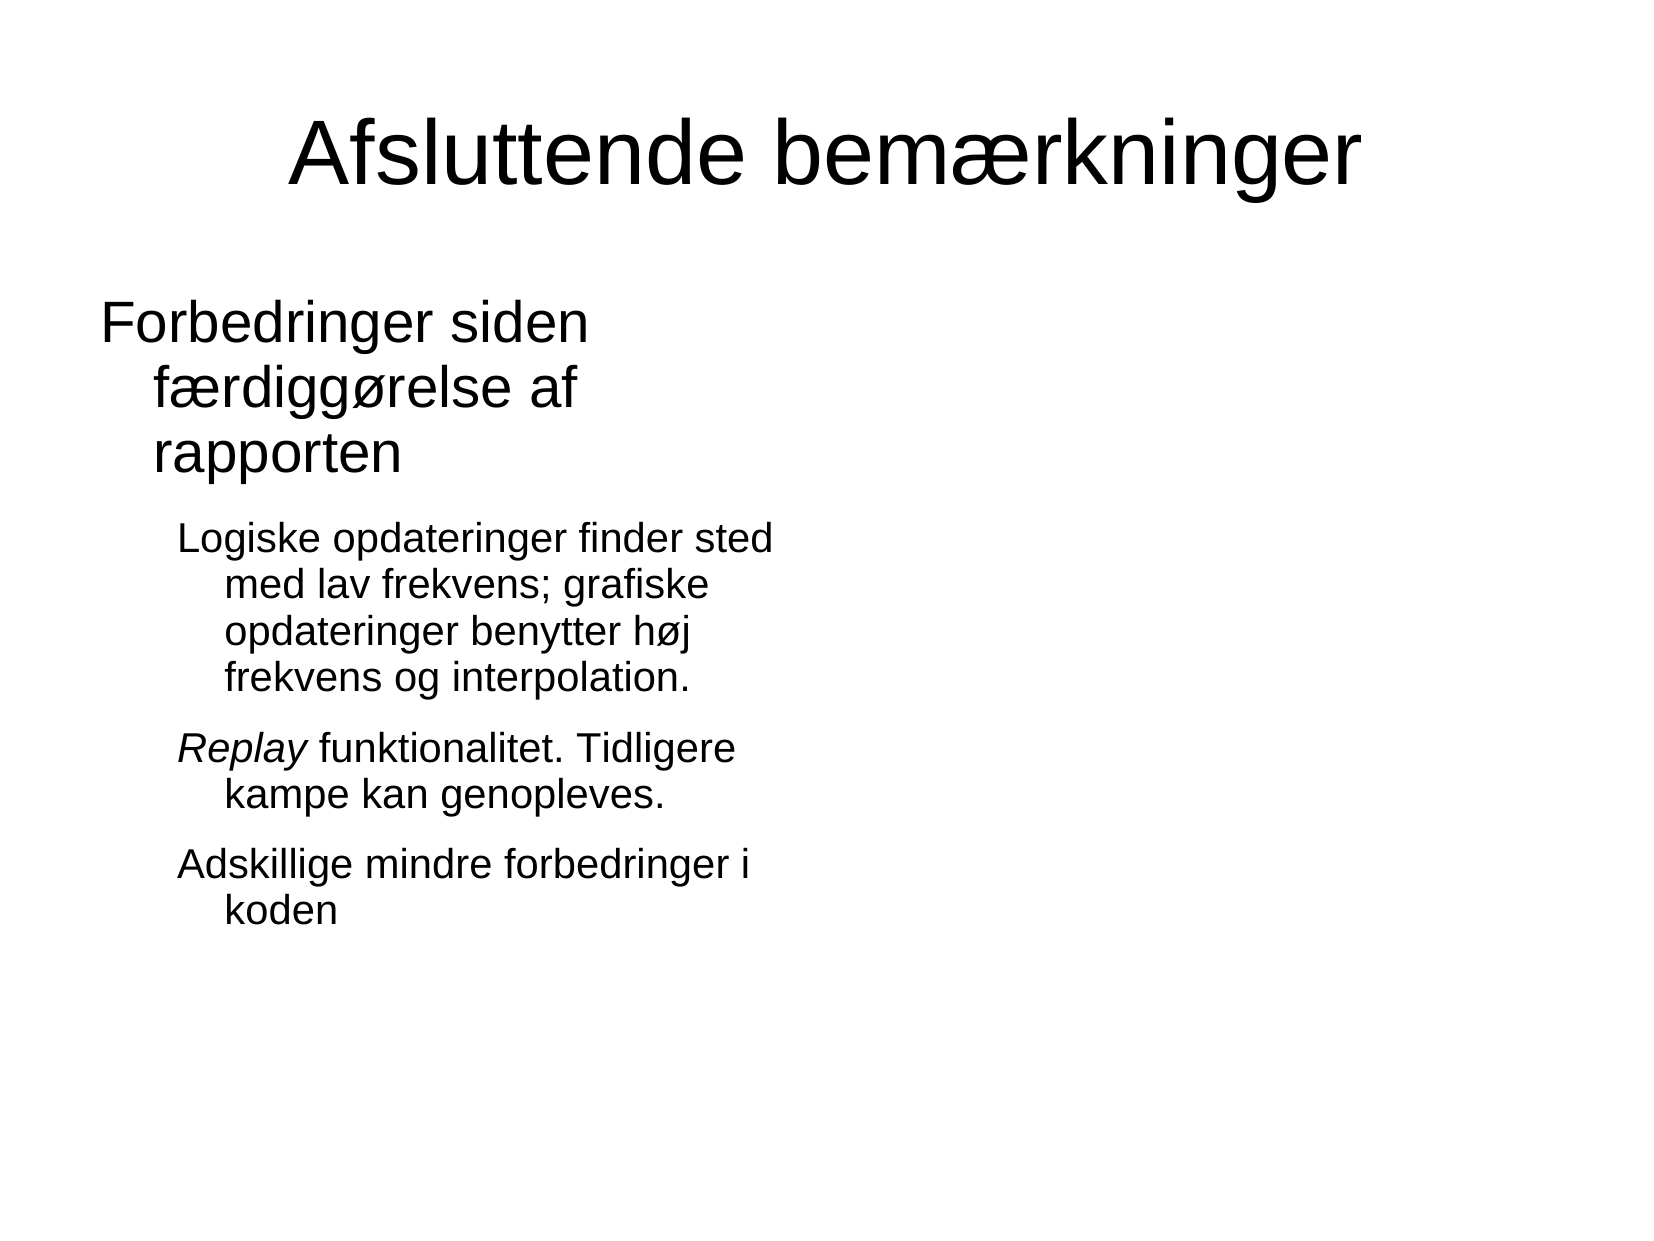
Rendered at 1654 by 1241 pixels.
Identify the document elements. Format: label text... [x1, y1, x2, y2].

list Forbedringer siden færdiggørelse af rapporten Logiske opdateringer finder sted med lav frekvens; grafiske opdateringer benytter høj frekvens og interpolation. Replay funktionalitet. Tidligere kampe kan genopleves. Adskillige mindre forbedringer i koden [82, 290, 809, 1109]
title Afsluttende bemærkninger [82, 49, 1571, 257]
